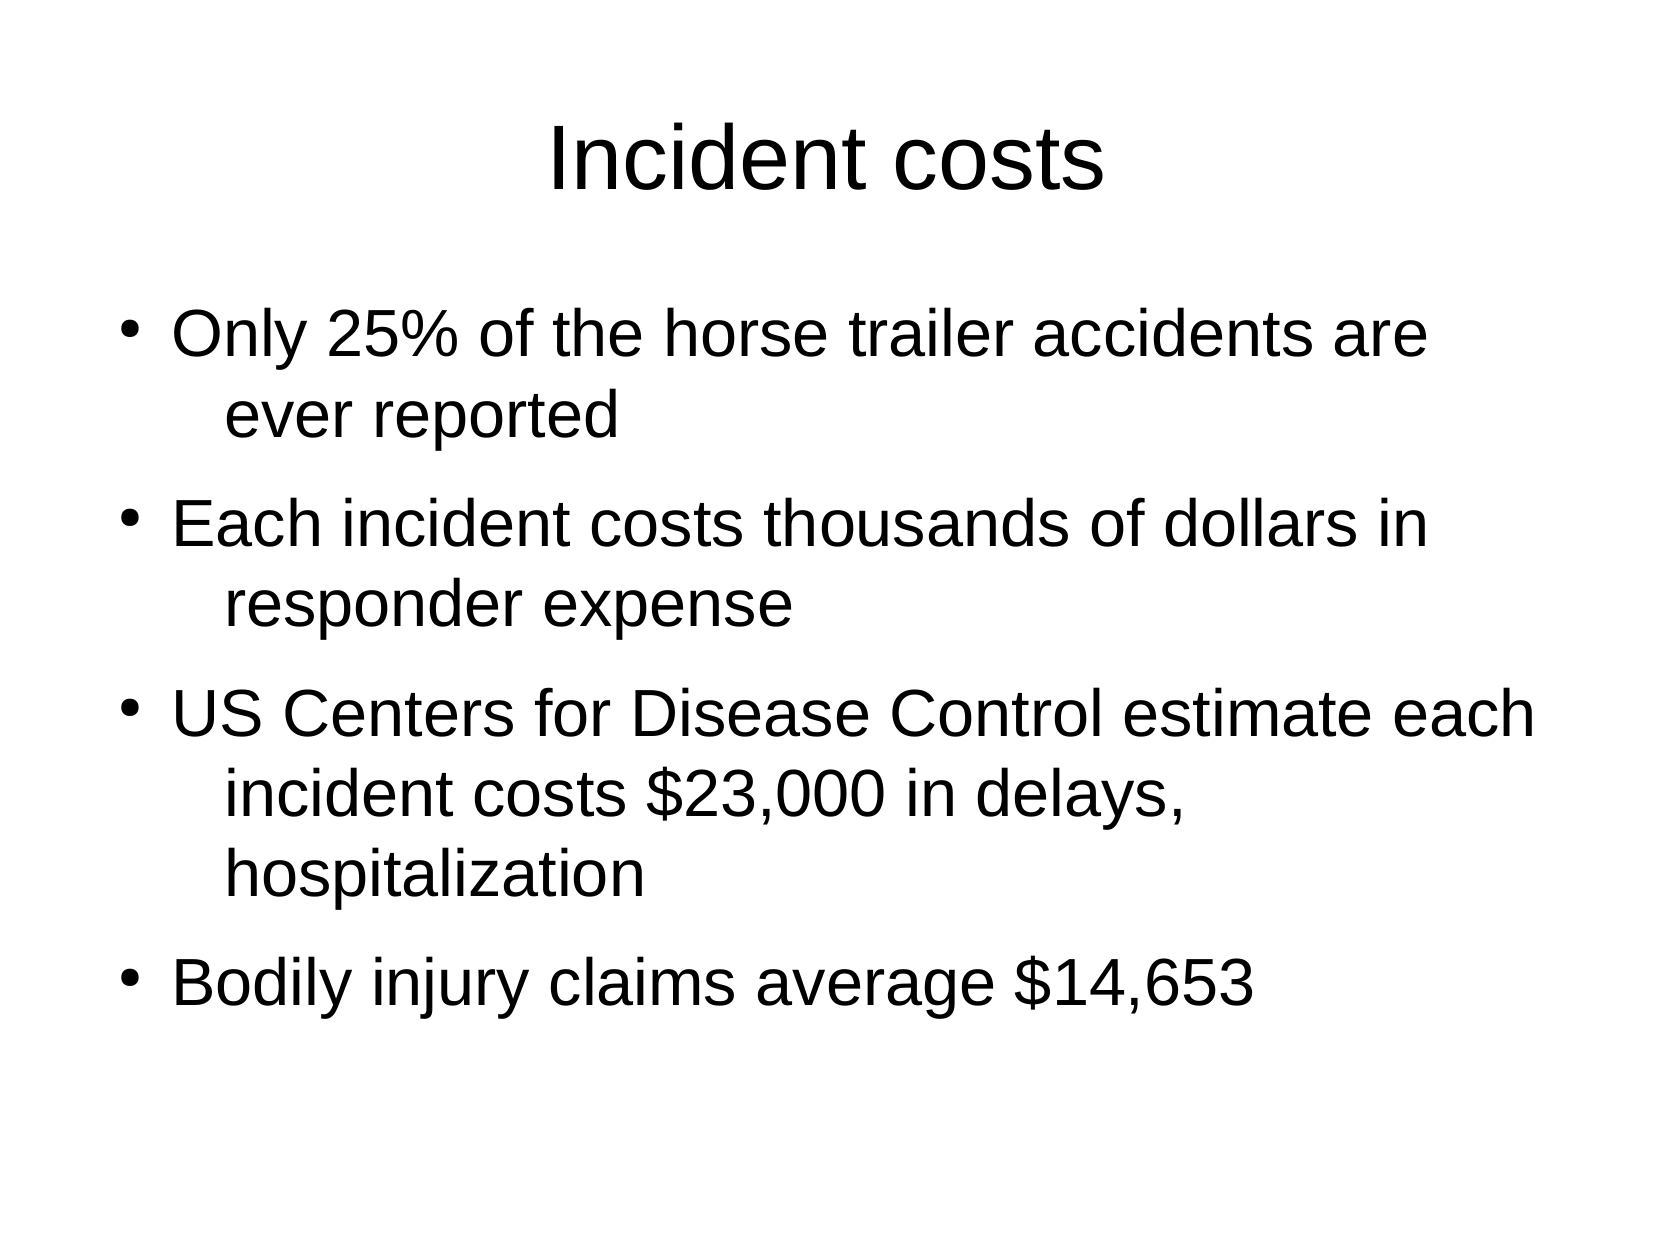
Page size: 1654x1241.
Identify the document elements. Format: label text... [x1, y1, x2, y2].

title Incident costs [82, 49, 1571, 257]
list Only 25% of the horse trailer accidents are ever reported Each incident costs thousands of dollars in responder expense US Centers for Disease Control estimate each incident costs $23,000 in delays, hospitalization Bodily injury claims average $14,653 [82, 290, 1571, 1109]
